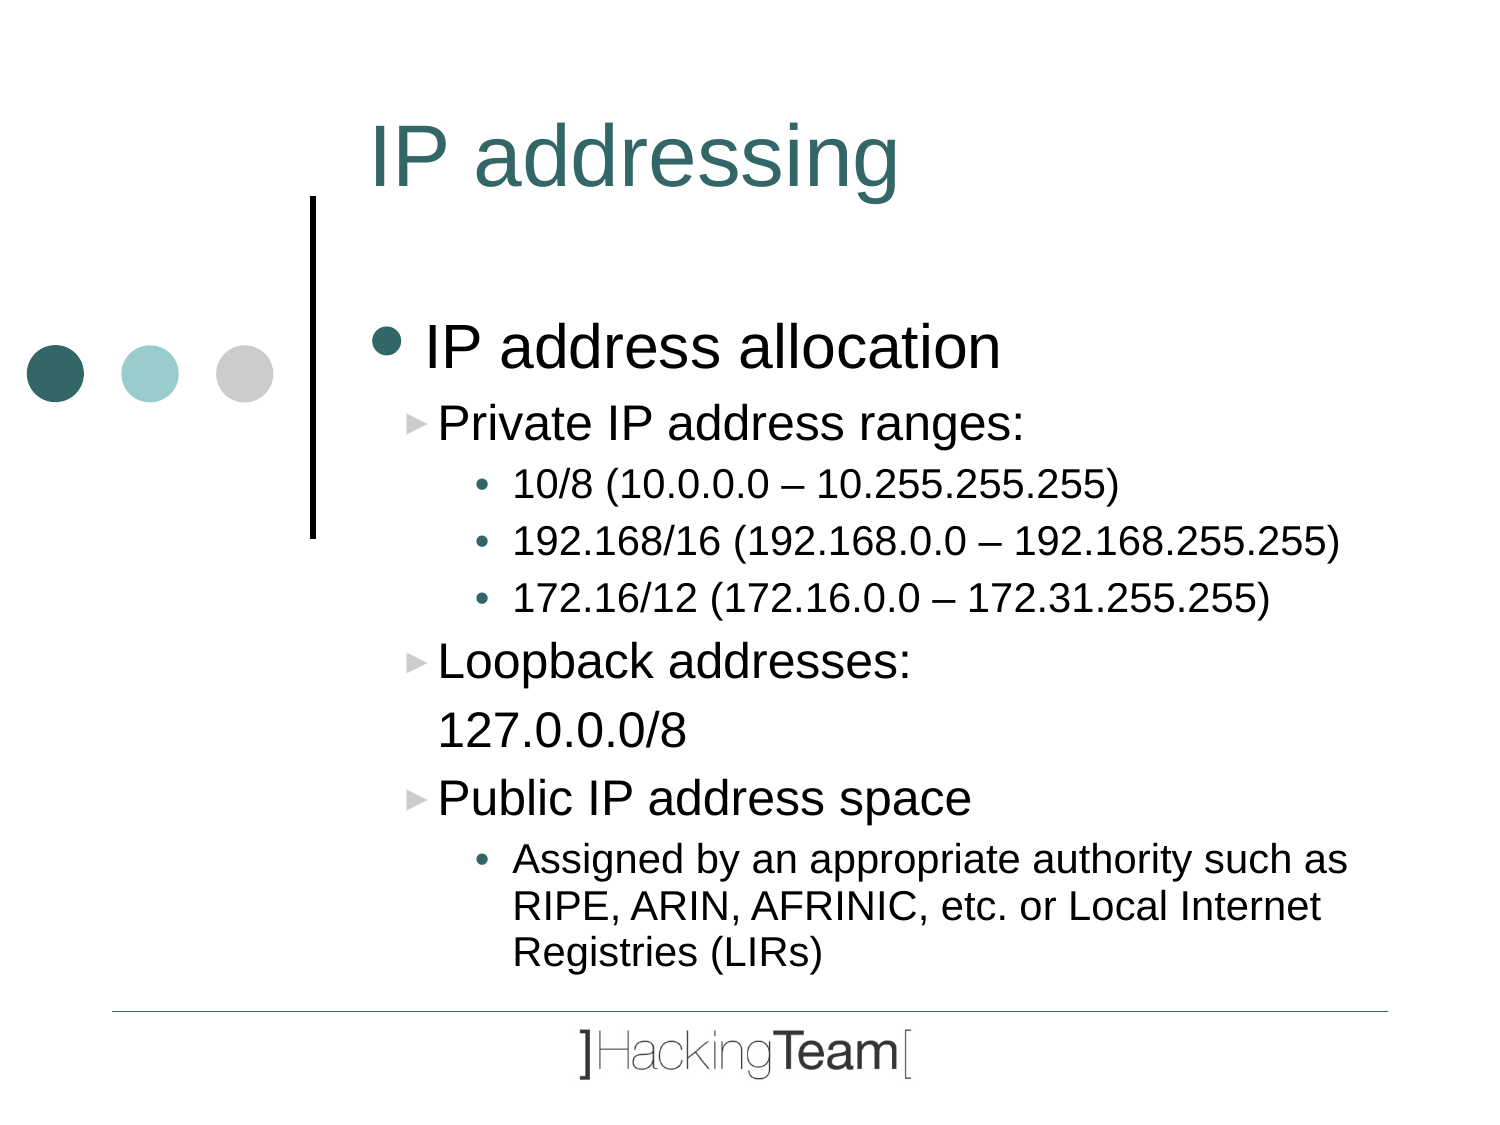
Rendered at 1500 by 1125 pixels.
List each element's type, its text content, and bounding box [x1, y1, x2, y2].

picture [574, 1041, 916, 1084]
title IP addressing [249, 38, 1401, 275]
list IP address allocation Private IP address ranges: 10/8 (10.0.0.0 – 10.255.255.255) 192.168/16 (192.168.0.0 – 192.168.255.255) 172.16/12 (172.16.0.0 – 172.31.255.255) Loopback addresses: 127.0.0.0/8 Public IP address space Assigned by an appropriate authority such as RIPE, ARIN, AFRINIC, etc. or Local Internet Registries (LIRs) [249, 312, 1401, 1041]
